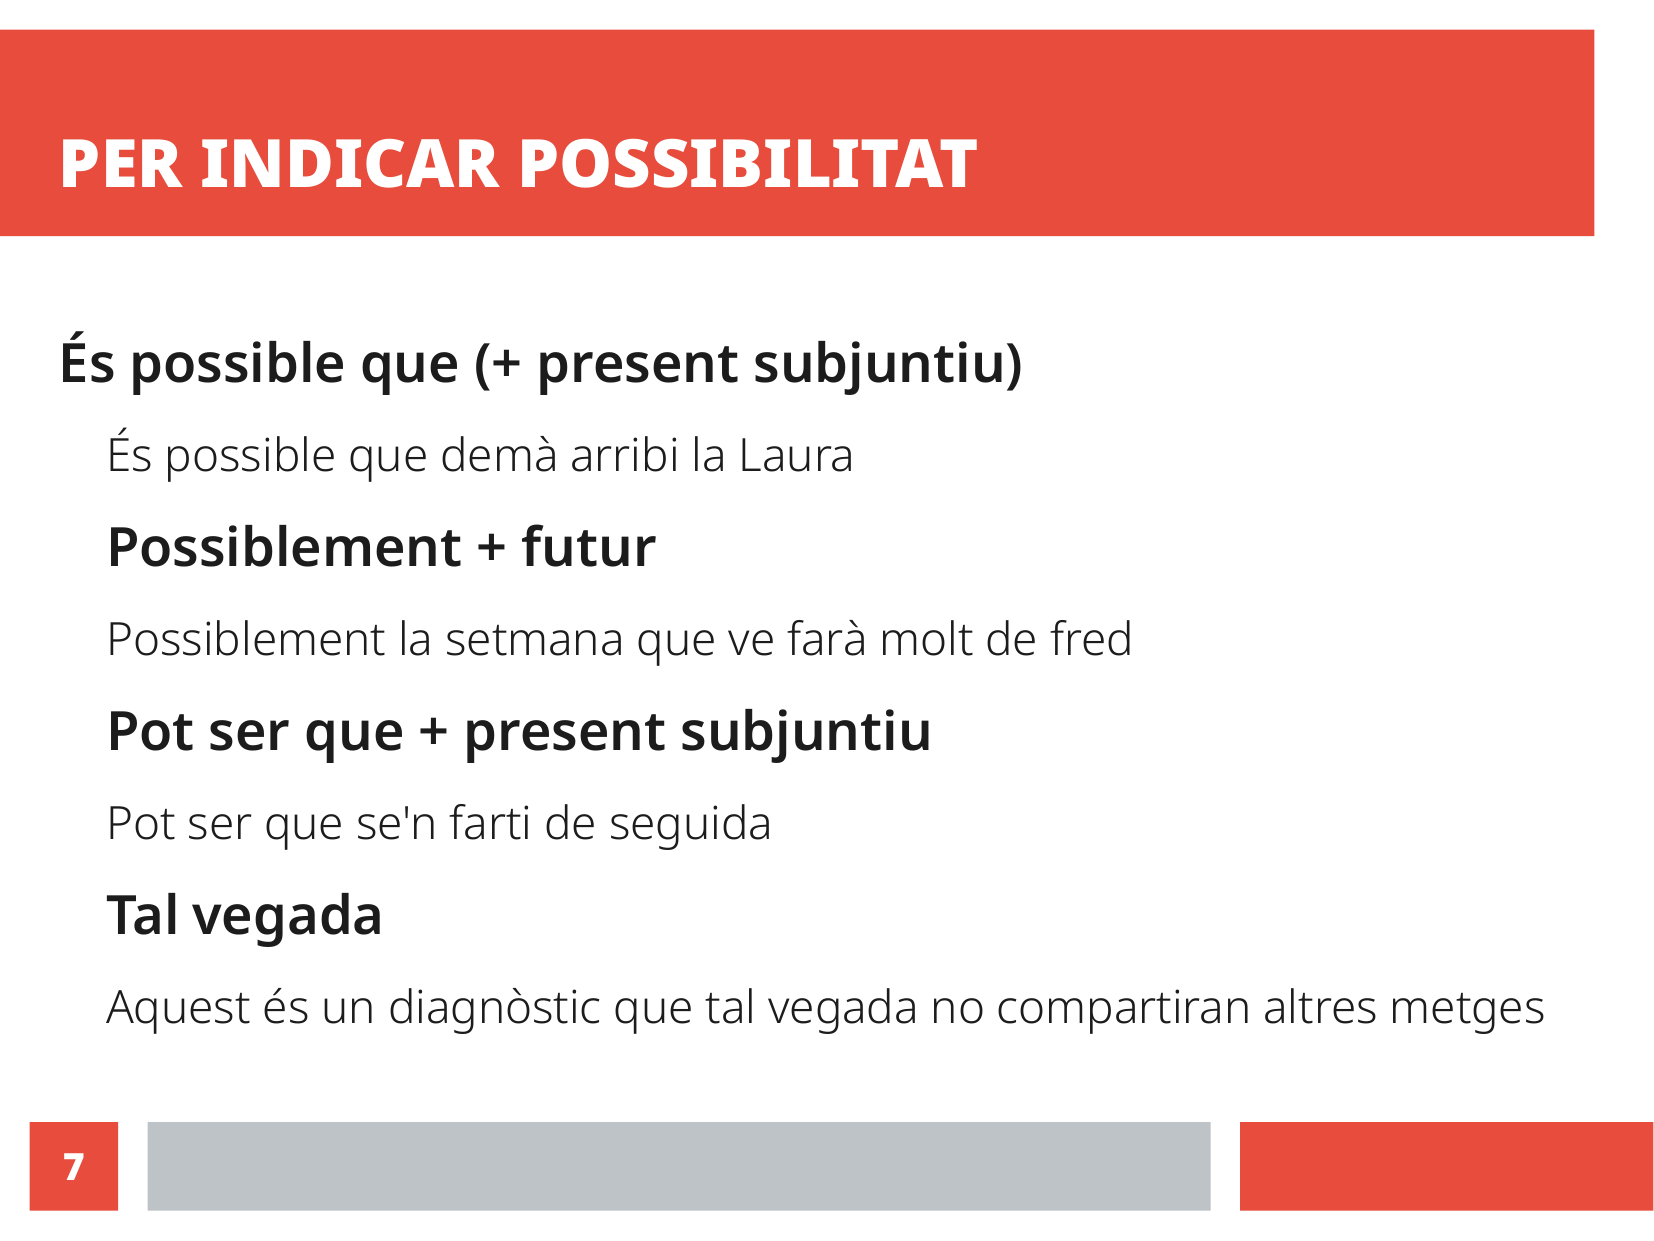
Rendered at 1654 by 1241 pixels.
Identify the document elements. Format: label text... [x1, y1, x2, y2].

list És possible que (+ present subjuntiu) És possible que demà arribi la Laura Possiblement + futur Possiblement la setmana que ve farà molt de fred Pot ser que + present subjuntiu Pot ser que se'n farti de seguida Tal vegada Aquest és un diagnòstic que tal vegada no compartiran altres metges [59, 324, 1565, 1093]
title PER INDICAR POSSIBILITAT [59, 59, 1595, 207]
